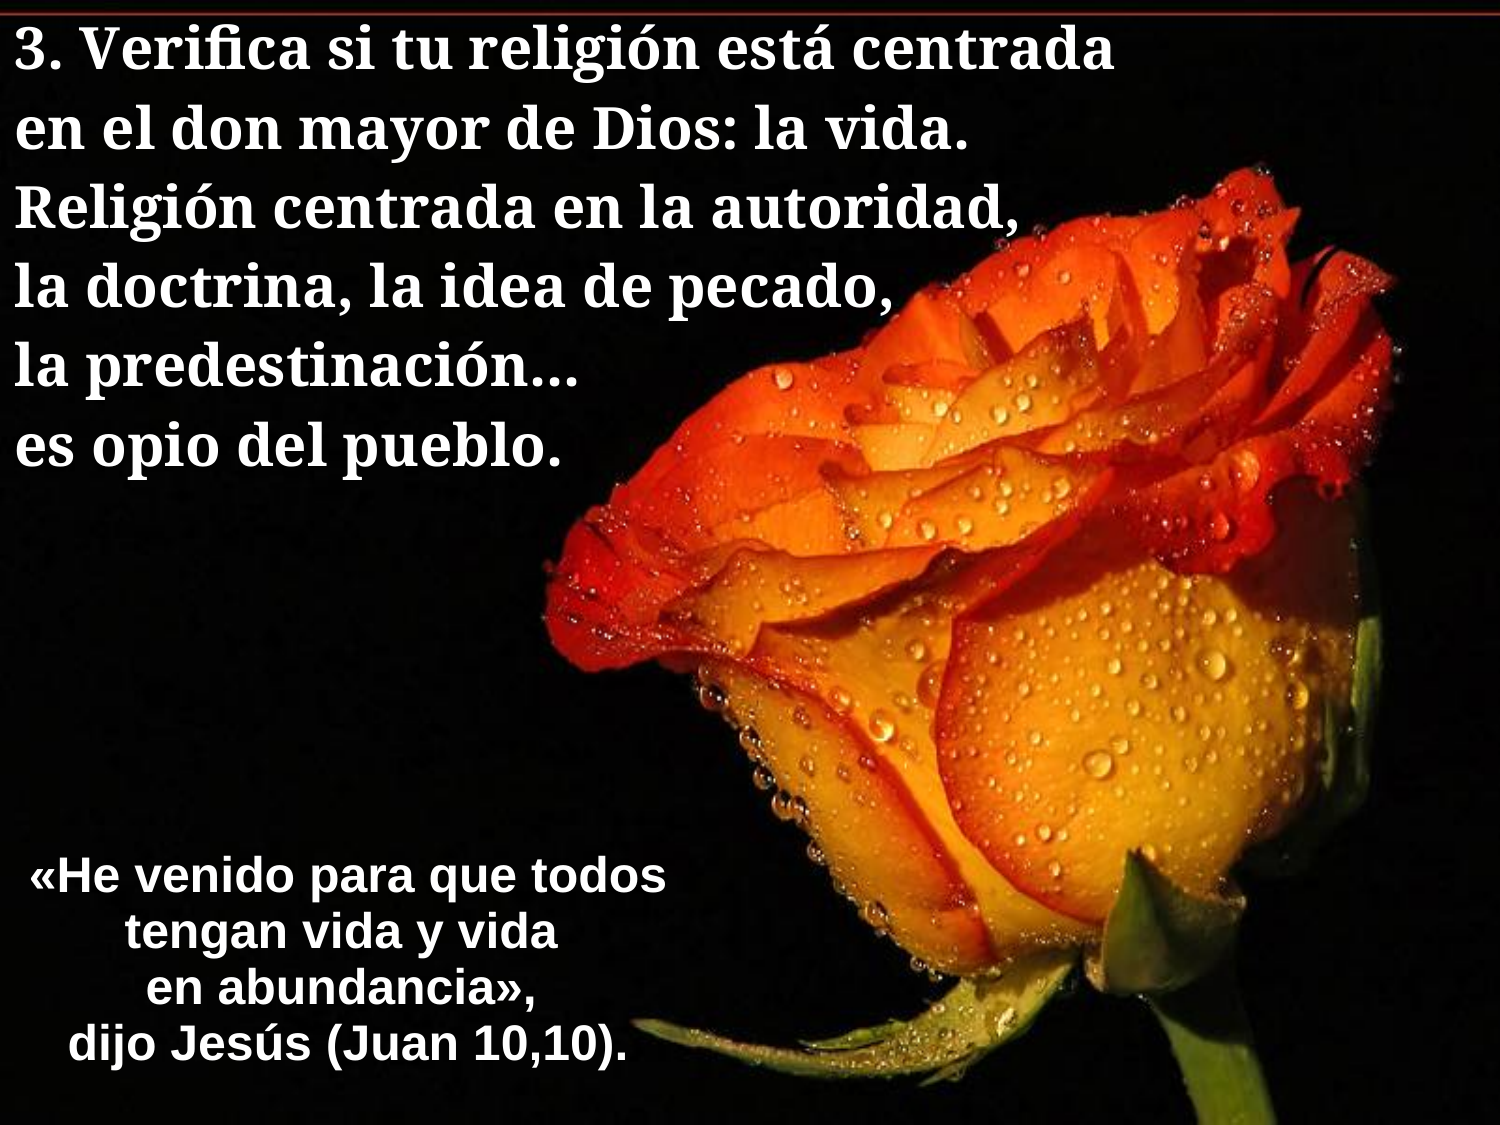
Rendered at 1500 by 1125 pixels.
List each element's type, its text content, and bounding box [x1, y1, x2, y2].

text_box «He venido para que todos tengan vida y vida en abundancia», dijo Jesús (Juan 10,10). [0, 840, 697, 1079]
text_box 3. Verifica si tu religión está centrada en el don mayor de Dios: la vida. Religión centrada en la autoridad, la doctrina, la idea de pecado, la predestinación... es opio del pueblo. [0, 0, 1471, 491]
picture [0, 0, 1500, 1125]
